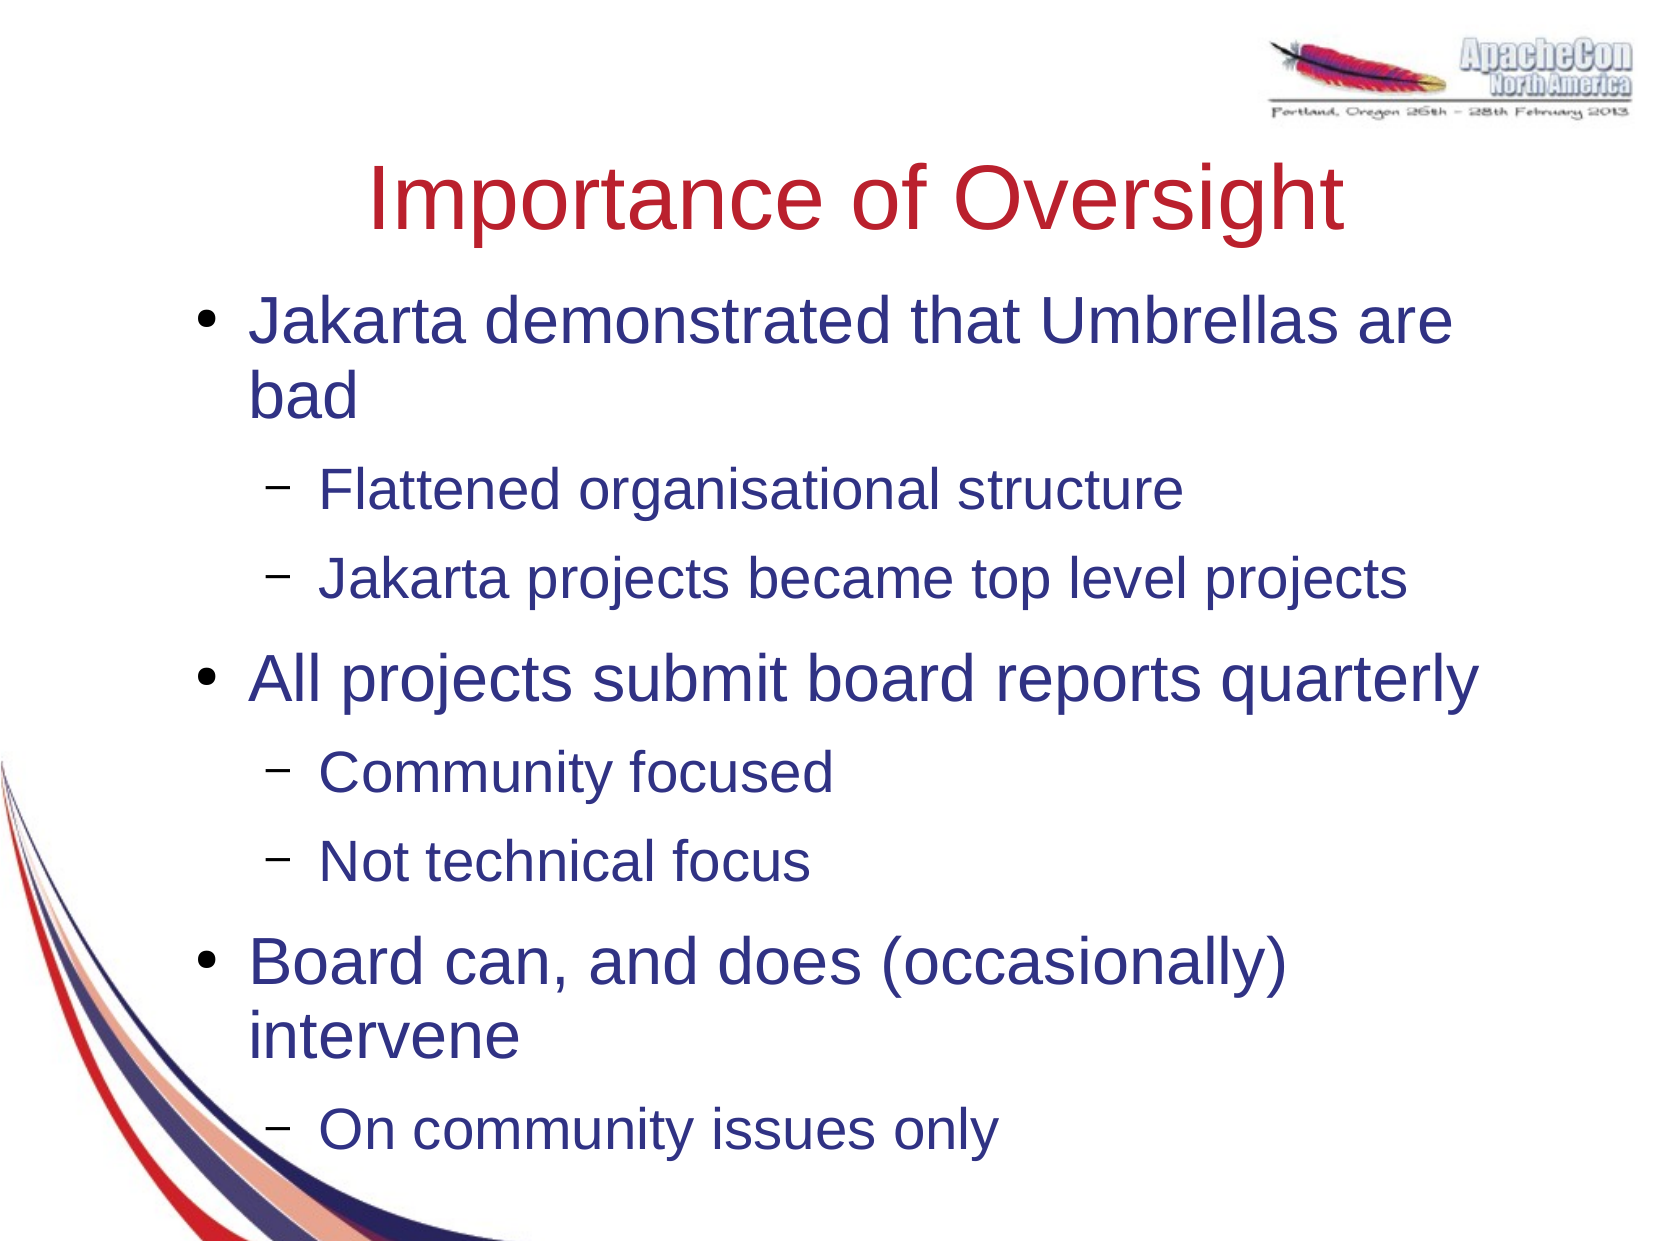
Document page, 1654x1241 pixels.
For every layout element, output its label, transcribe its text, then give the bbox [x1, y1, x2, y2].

picture [0, 0, 1654, 1241]
title Importance of Oversight [177, 141, 1536, 254]
list Jakarta demonstrated that Umbrellas are bad Flattened organisational structure Jakarta projects became top level projects All projects submit board reports quarterly Community focused Not technical focus Board can, and does (occasionally) intervene On community issues only [177, 283, 1536, 1163]
